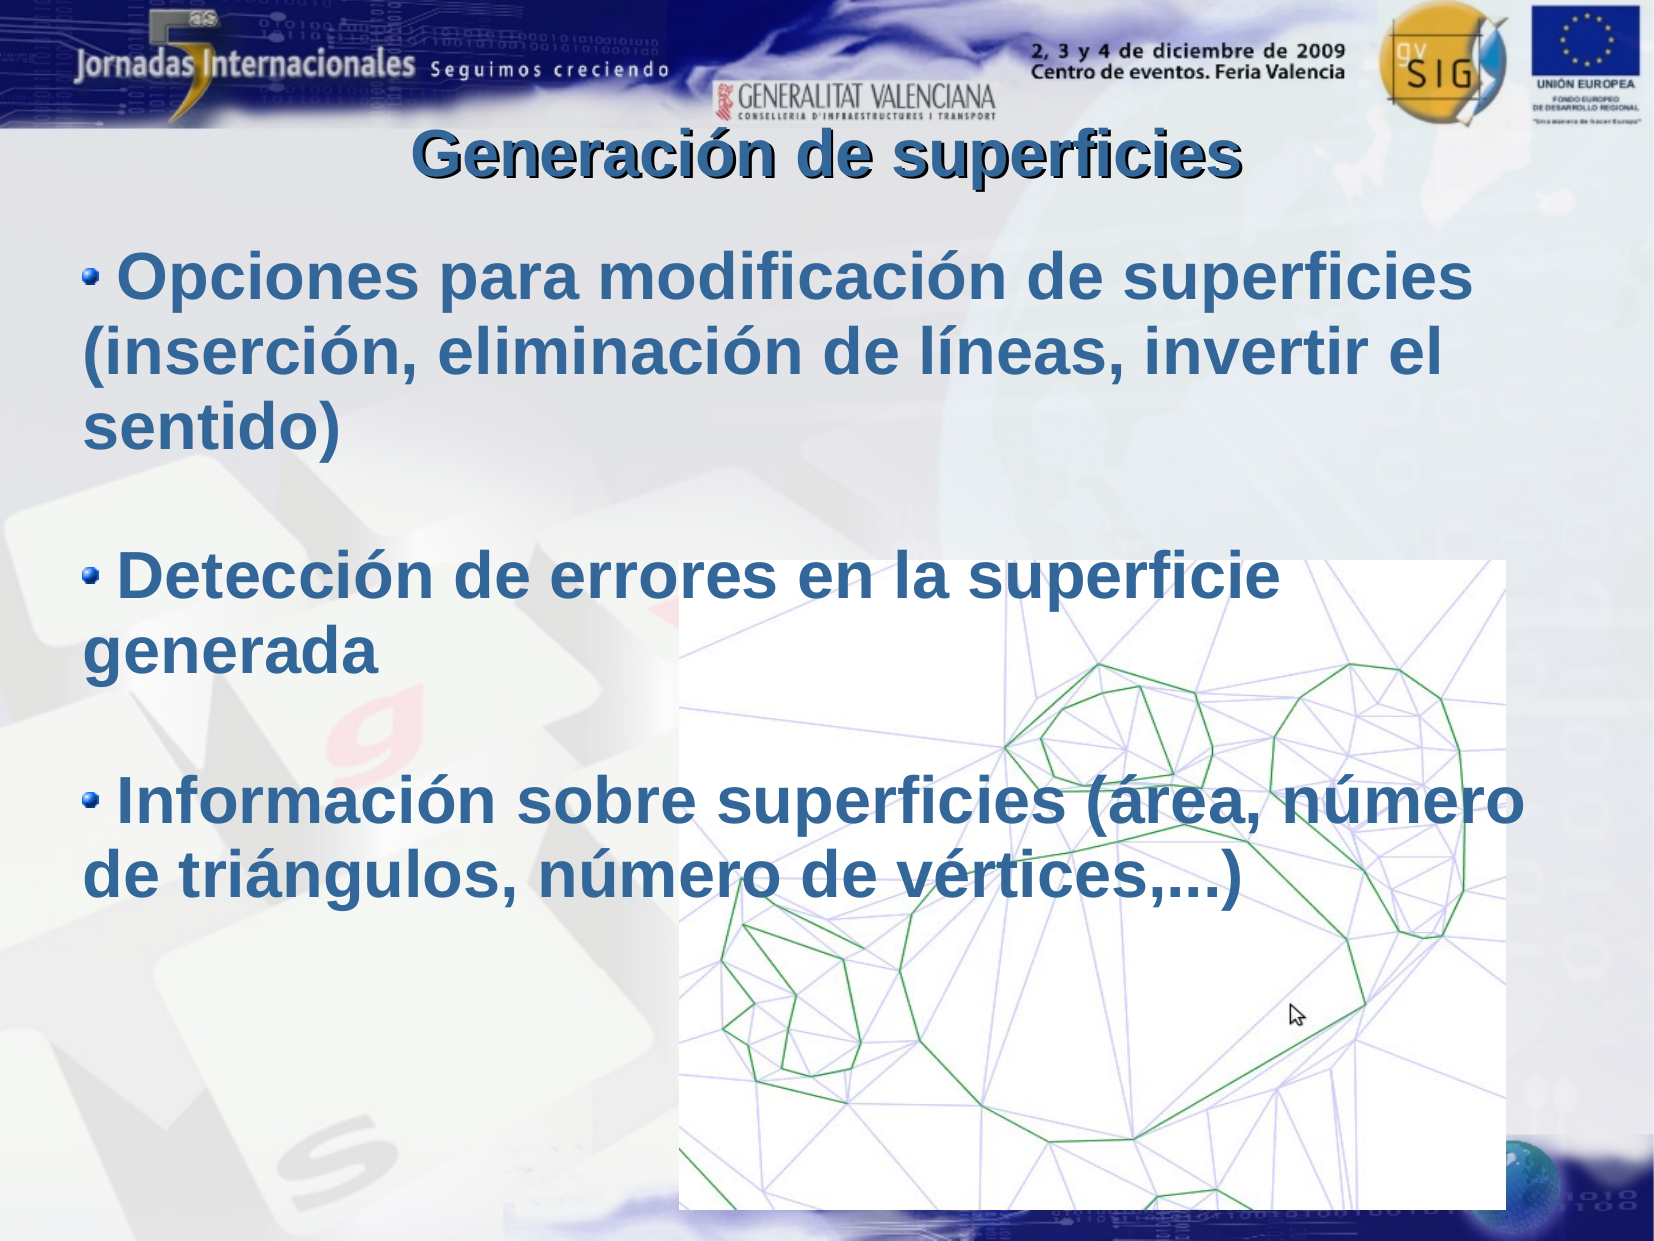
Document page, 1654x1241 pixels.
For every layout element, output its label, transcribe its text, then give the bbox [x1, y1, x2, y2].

picture [0, 0, 1654, 1241]
title Generación de superficies [82, 56, 1571, 206]
subtitle Opciones para modificación de superficies (inserción, eliminación de líneas, invertir el sentido) Detección de errores en la superficie generada Información sobre superficies (área, número de triángulos, número de vértices,...) [82, 206, 1595, 945]
